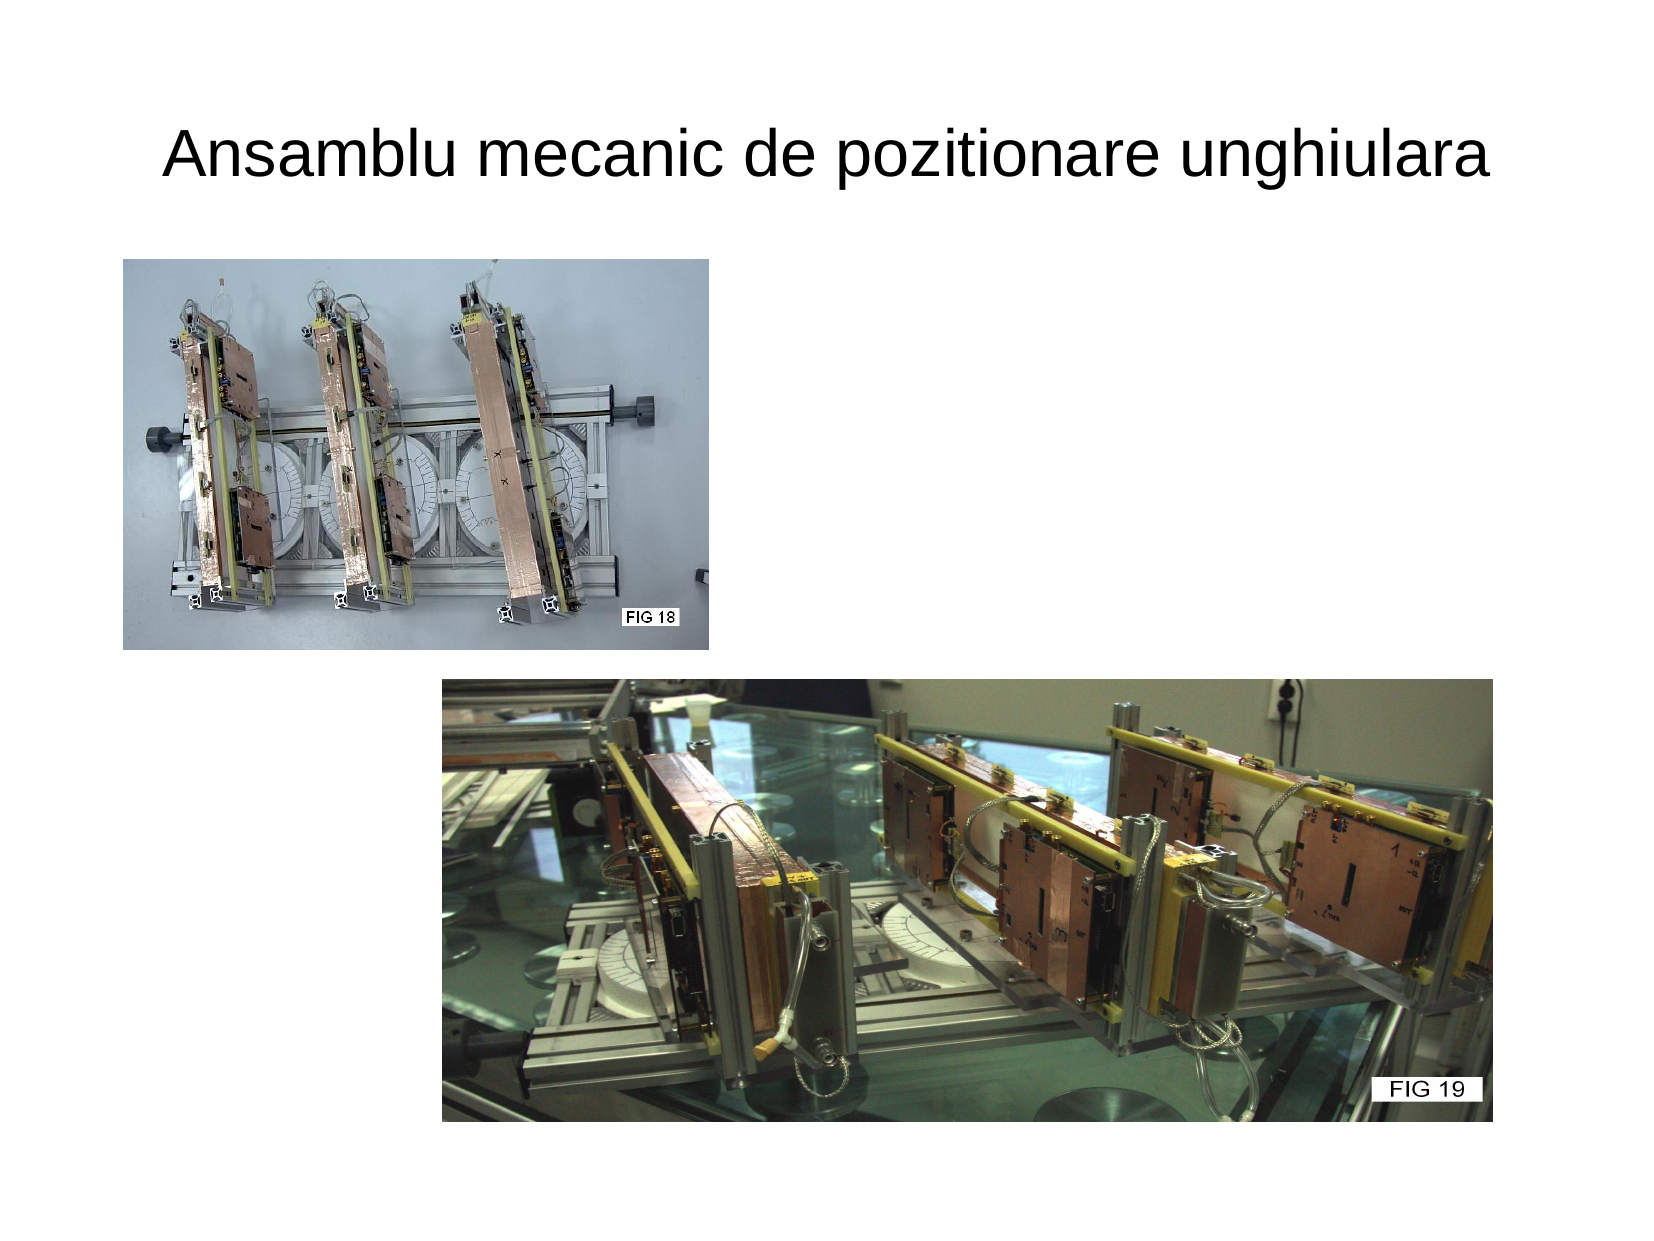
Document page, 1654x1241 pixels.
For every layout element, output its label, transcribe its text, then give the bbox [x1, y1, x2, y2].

picture [123, 259, 709, 650]
picture [442, 679, 1493, 1123]
title Ansamblu mecanic de pozitionare unghiulara [82, 49, 1571, 257]
